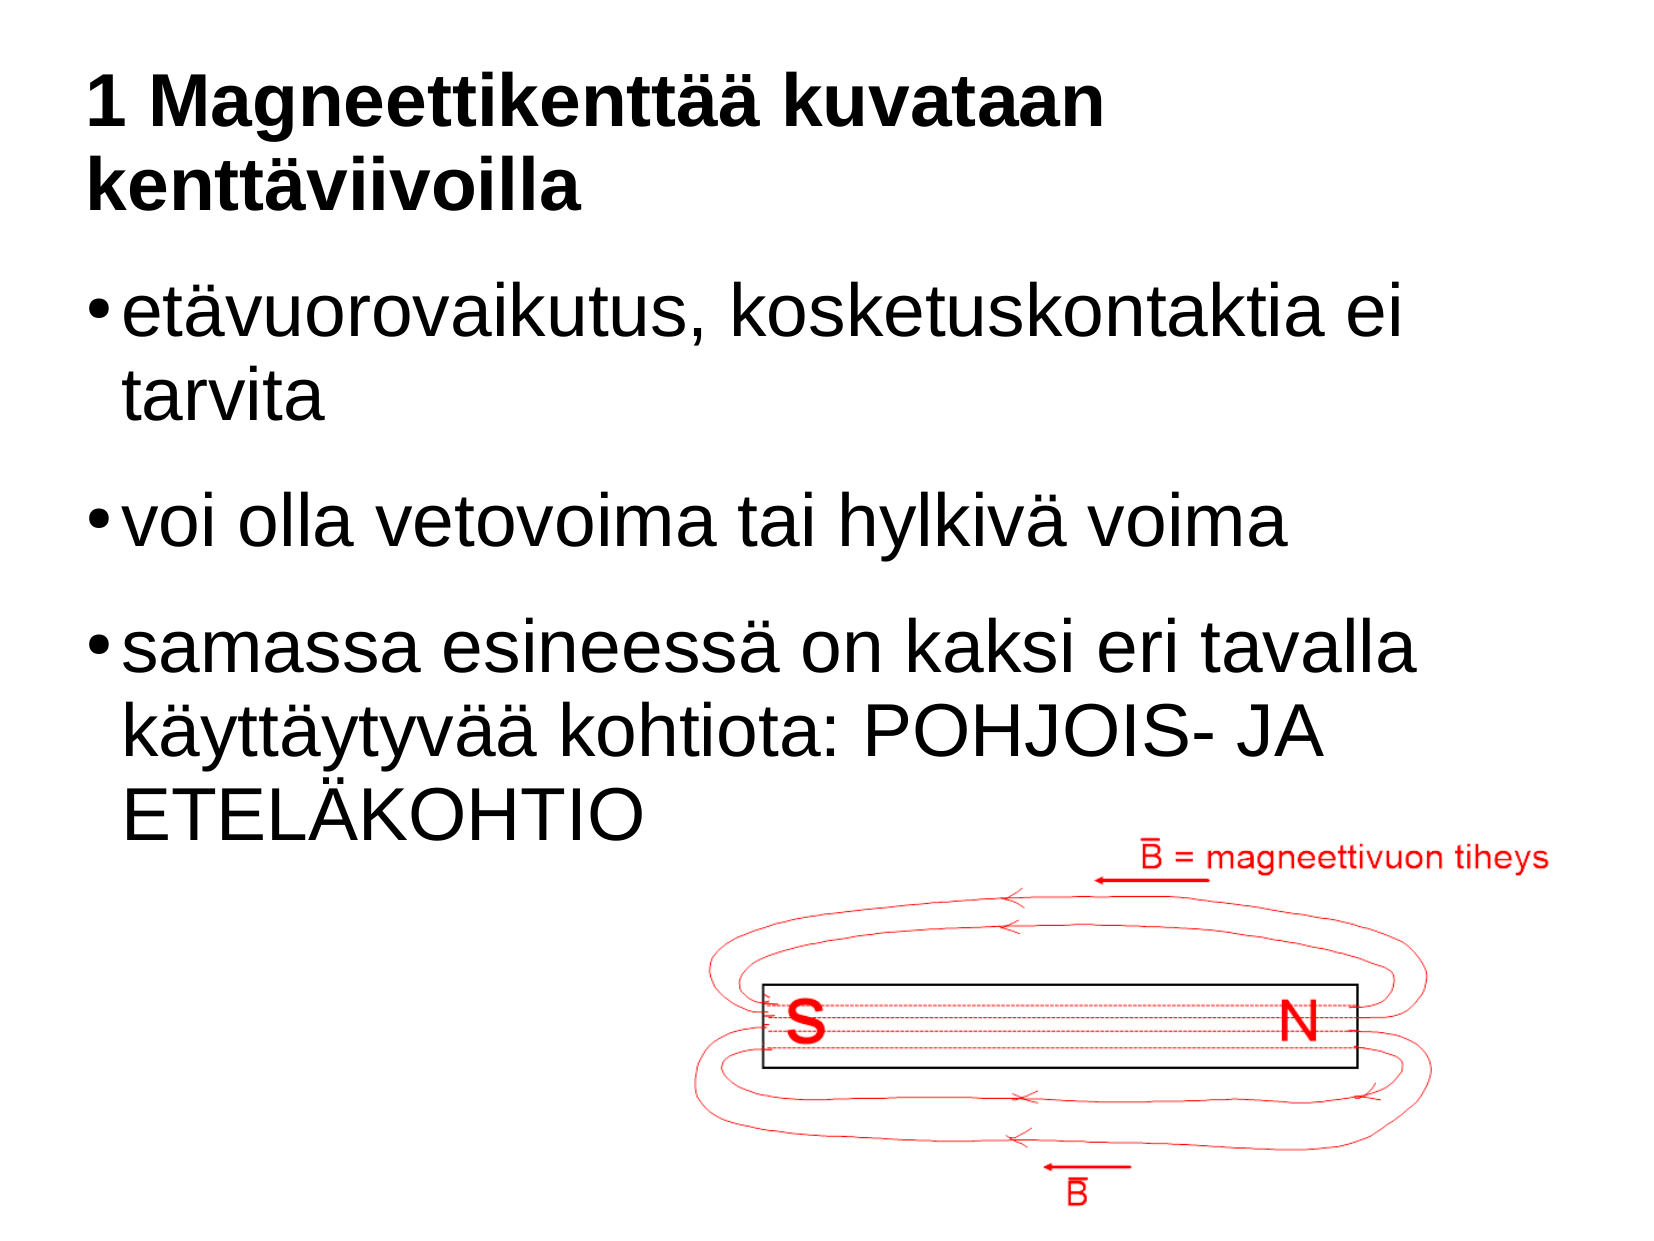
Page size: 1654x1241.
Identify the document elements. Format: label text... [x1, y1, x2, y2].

text_box 1 Magneettikenttää kuvataan kenttäviivoilla etävuorovaikutus, kosketuskontaktia ei tarvita voi olla vetovoima tai hylkivä voima samassa esineessä on kaksi eri tavalla käyttäytyvää kohtiota: POHJOIS- JA ETELÄKOHTIO [70, 50, 1571, 864]
picture [685, 814, 1589, 1218]
